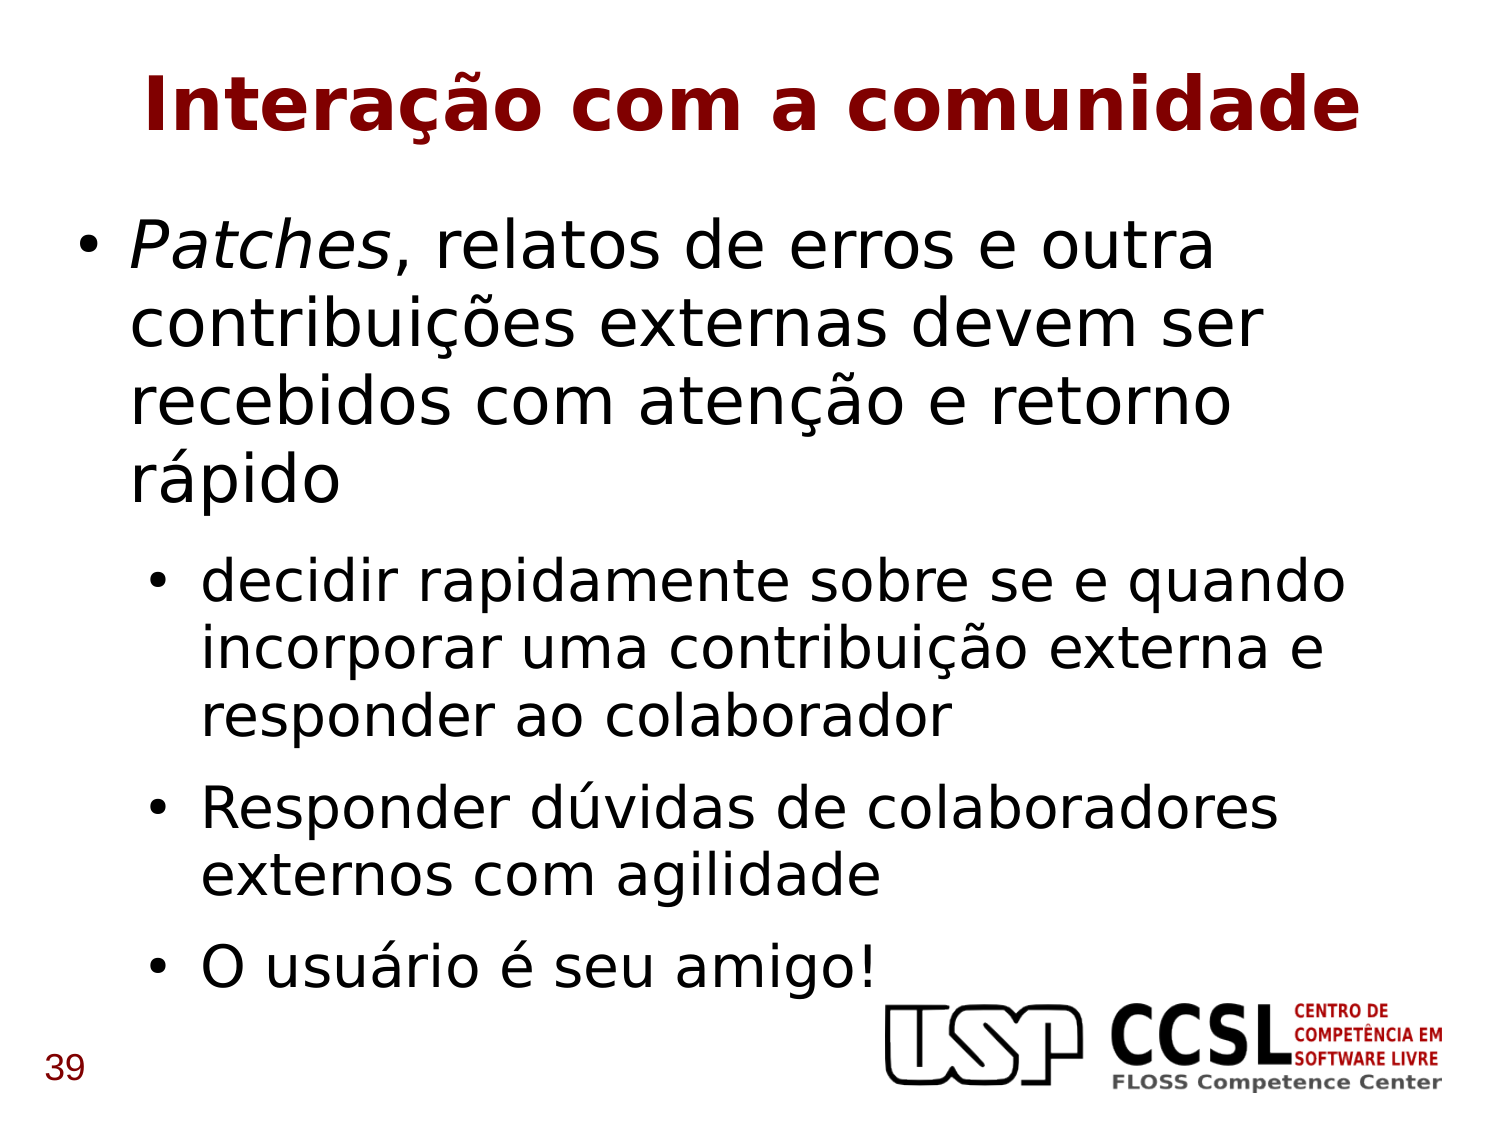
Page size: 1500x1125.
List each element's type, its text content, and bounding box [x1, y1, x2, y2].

picture [885, 1003, 1442, 1093]
title Interação com a comunidade [59, 29, 1447, 180]
list Patches, relatos de erros e outra contribuições externas devem ser recebidos com atenção e retorno rápido decidir rapidamente sobre se e quando incorporar uma contribuição externa e responder ao colaborador Responder dúvidas de colaboradores externos com agilidade O usuário é seu amigo! [59, 206, 1447, 1002]
